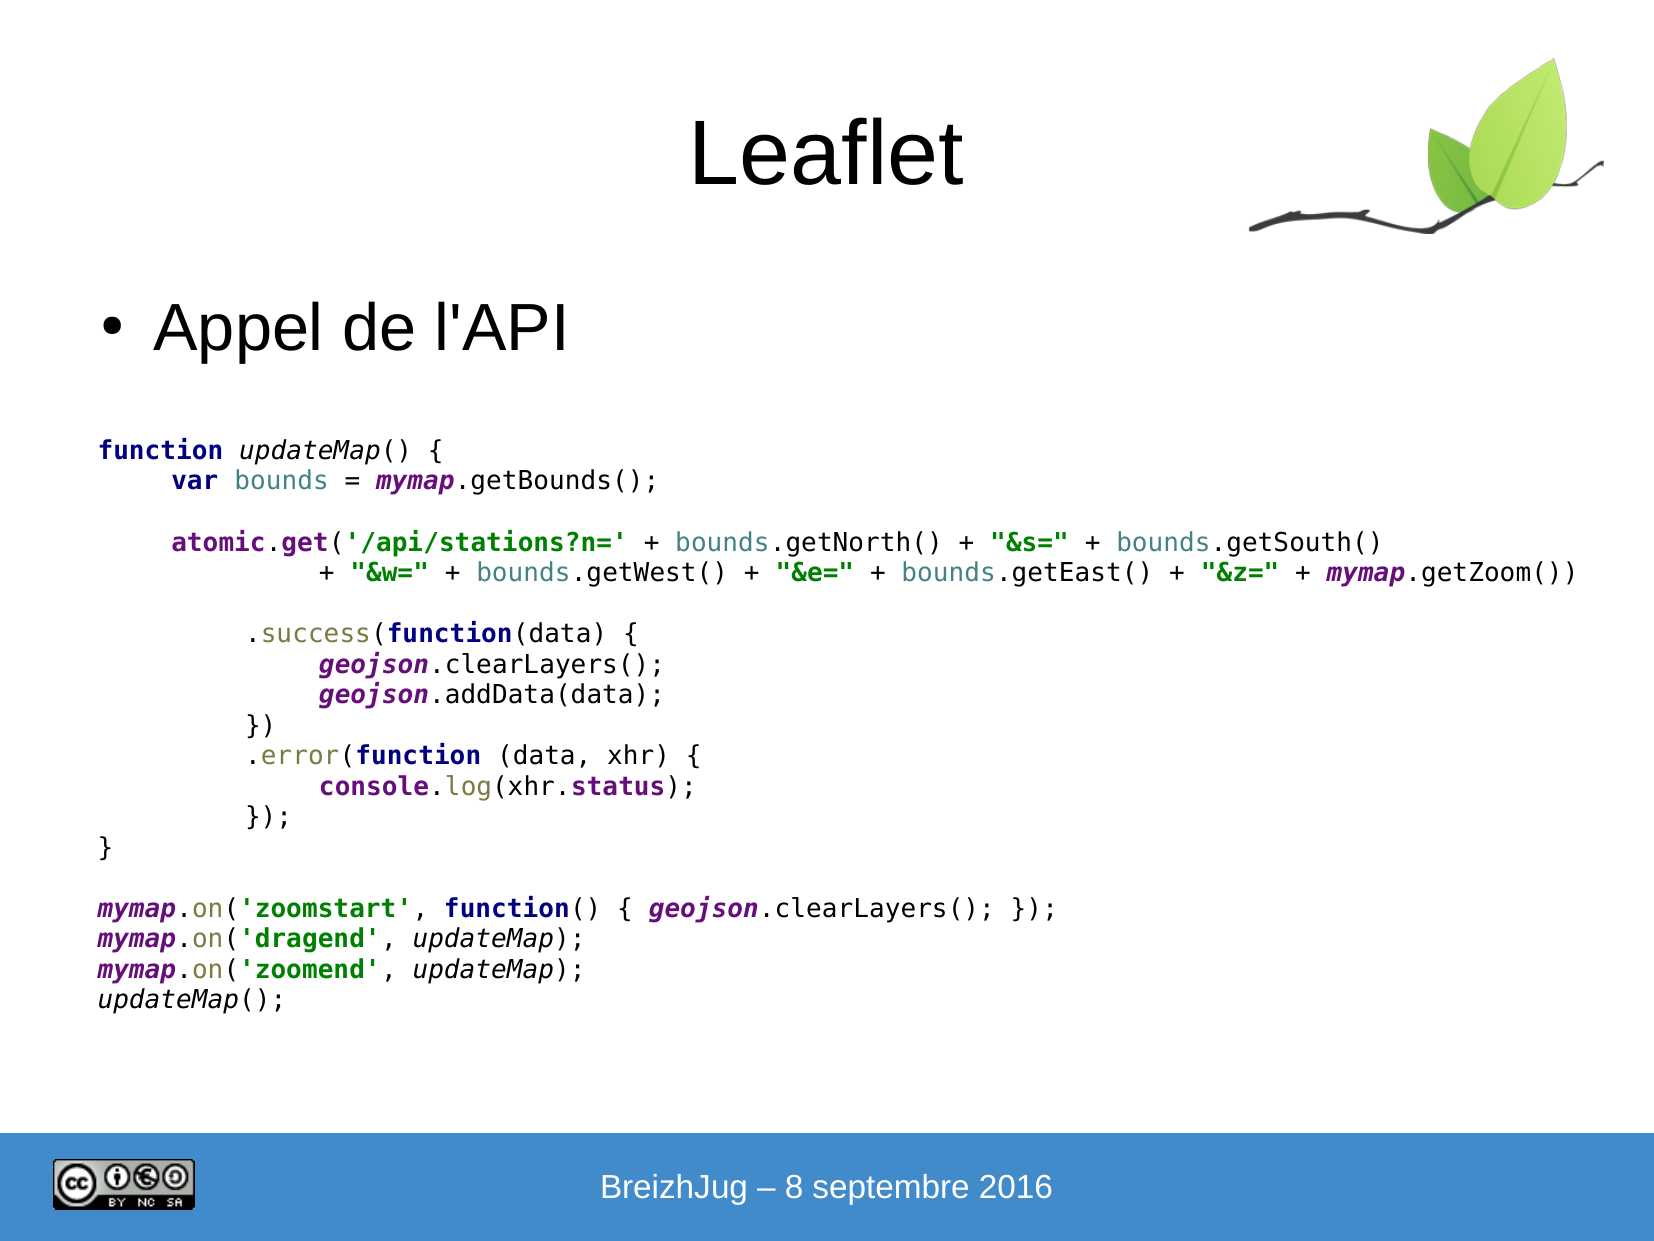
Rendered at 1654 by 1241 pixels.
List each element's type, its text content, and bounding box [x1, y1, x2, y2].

title Leaflet [82, 49, 1571, 257]
text_box function updateMap() { var bounds = mymap.getBounds(); atomic.get('/api/stations?n=' + bounds.getNorth() + "&s=" + bounds.getSouth() + "&w=" + bounds.getWest() + "&e=" + bounds.getEast() + "&z=" + mymap.getZoom()) .success(function(data) { geojson.clearLayers(); geojson.addData(data); }) .error(function (data, xhr) { console.log(xhr.status); }); } mymap.on('zoomstart', function() { geojson.clearLayers(); }); mymap.on('dragend', updateMap); mymap.on('zoomend', updateMap); updateMap(); [82, 427, 1594, 1023]
picture [53, 1159, 195, 1210]
list Appel de l'API [82, 290, 1571, 427]
picture [1240, 58, 1604, 234]
